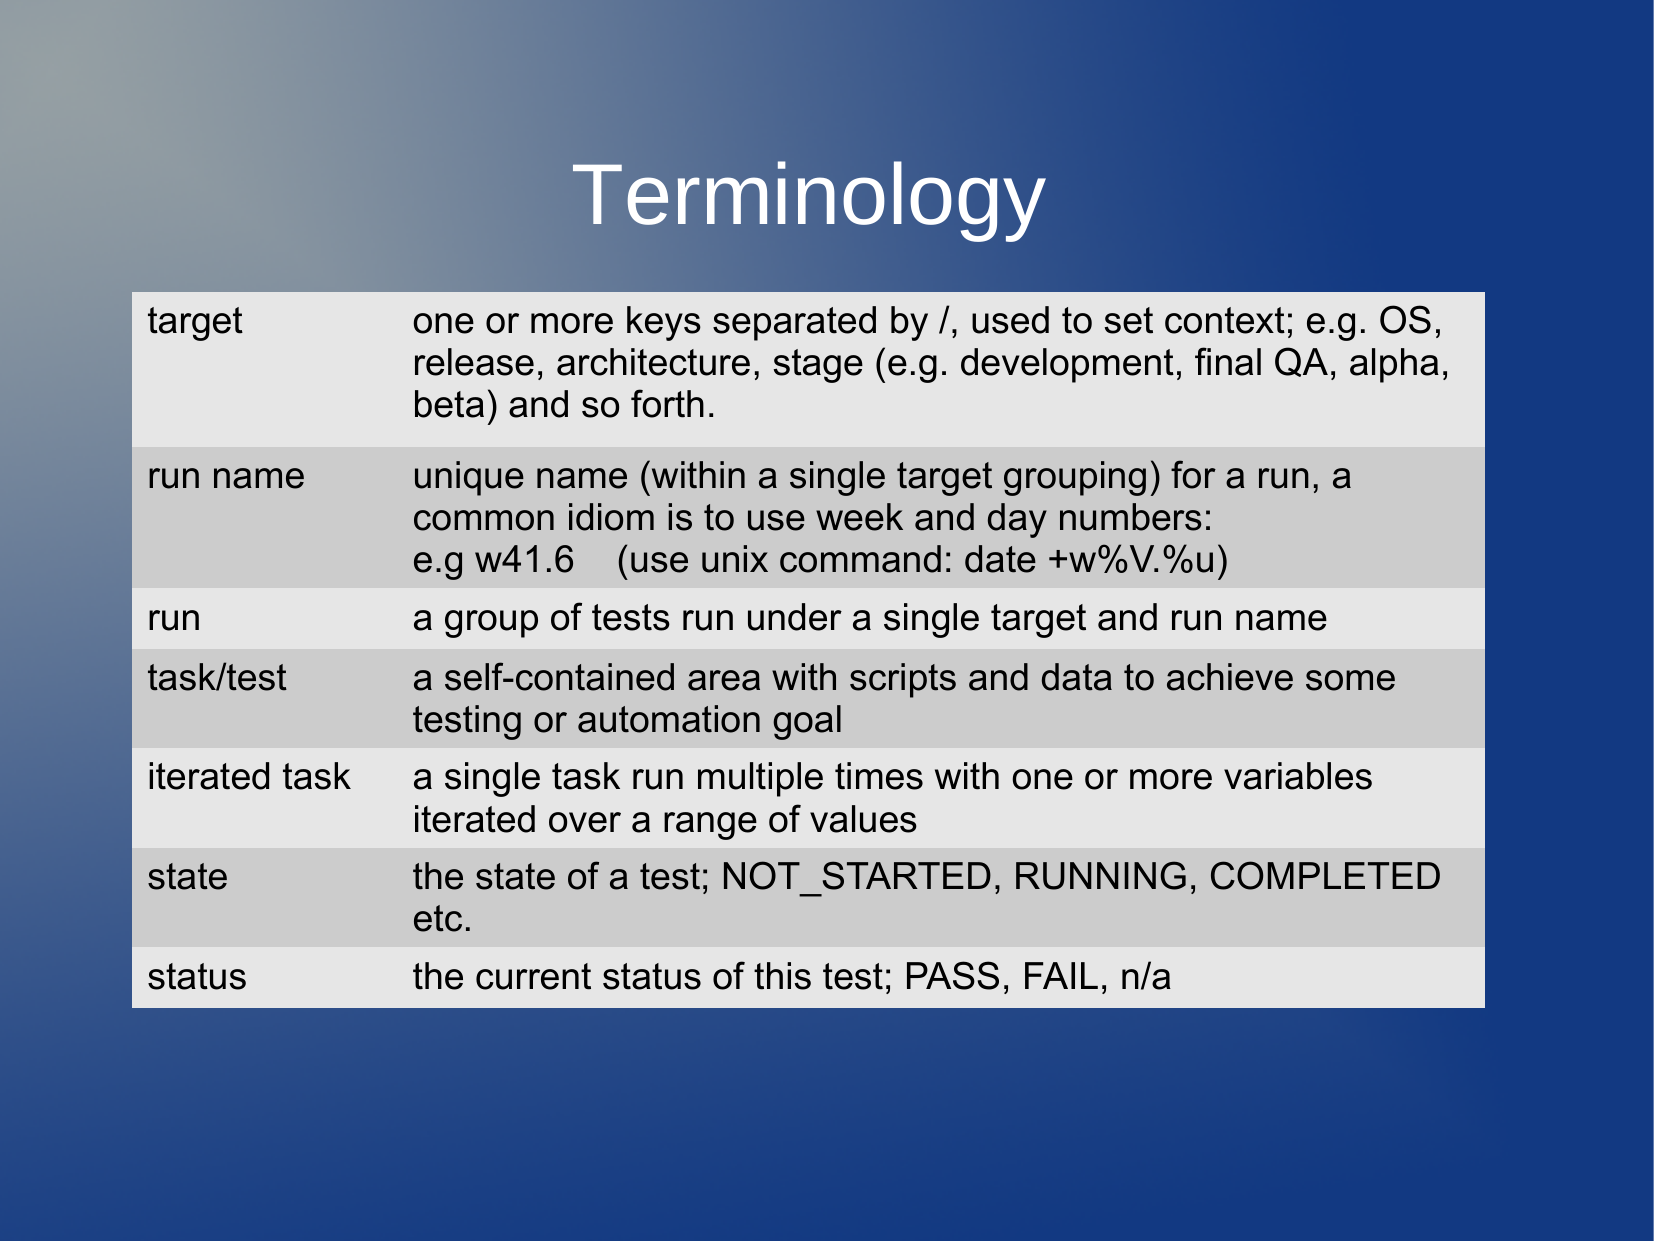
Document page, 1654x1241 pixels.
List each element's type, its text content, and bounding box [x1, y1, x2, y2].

table_cell iterated task [132, 748, 398, 848]
picture [0, 0, 1654, 1241]
table_cell a single task run multiple times with one or more variables iterated over a range of values [398, 748, 1485, 848]
table_cell status [132, 947, 398, 1008]
table_header one or more keys separated by /, used to set context; e.g. OS, release, architecture, stage (e.g. development, final QA, alpha, beta) and so forth. [398, 292, 1485, 447]
table_cell a self-contained area with scripts and data to achieve some testing or automation goal [398, 649, 1485, 748]
title Terminology [82, 90, 1536, 298]
table_cell task/test [132, 649, 398, 748]
table_header target [132, 292, 398, 447]
table_cell a group of tests run under a single target and run name [398, 588, 1485, 649]
table_cell state [132, 848, 398, 947]
table_cell the state of a test; NOT_STARTED, RUNNING, COMPLETED etc. [398, 848, 1485, 947]
table_cell run [132, 588, 398, 649]
table_cell the current status of this test; PASS, FAIL, n/a [398, 947, 1485, 1008]
table_cell unique name (within a single target grouping) for a run, a common idiom is to use week and day numbers: e.g w41.6 (use unix command: date +w%V.%u) [398, 447, 1485, 588]
table_cell run name [132, 447, 398, 588]
